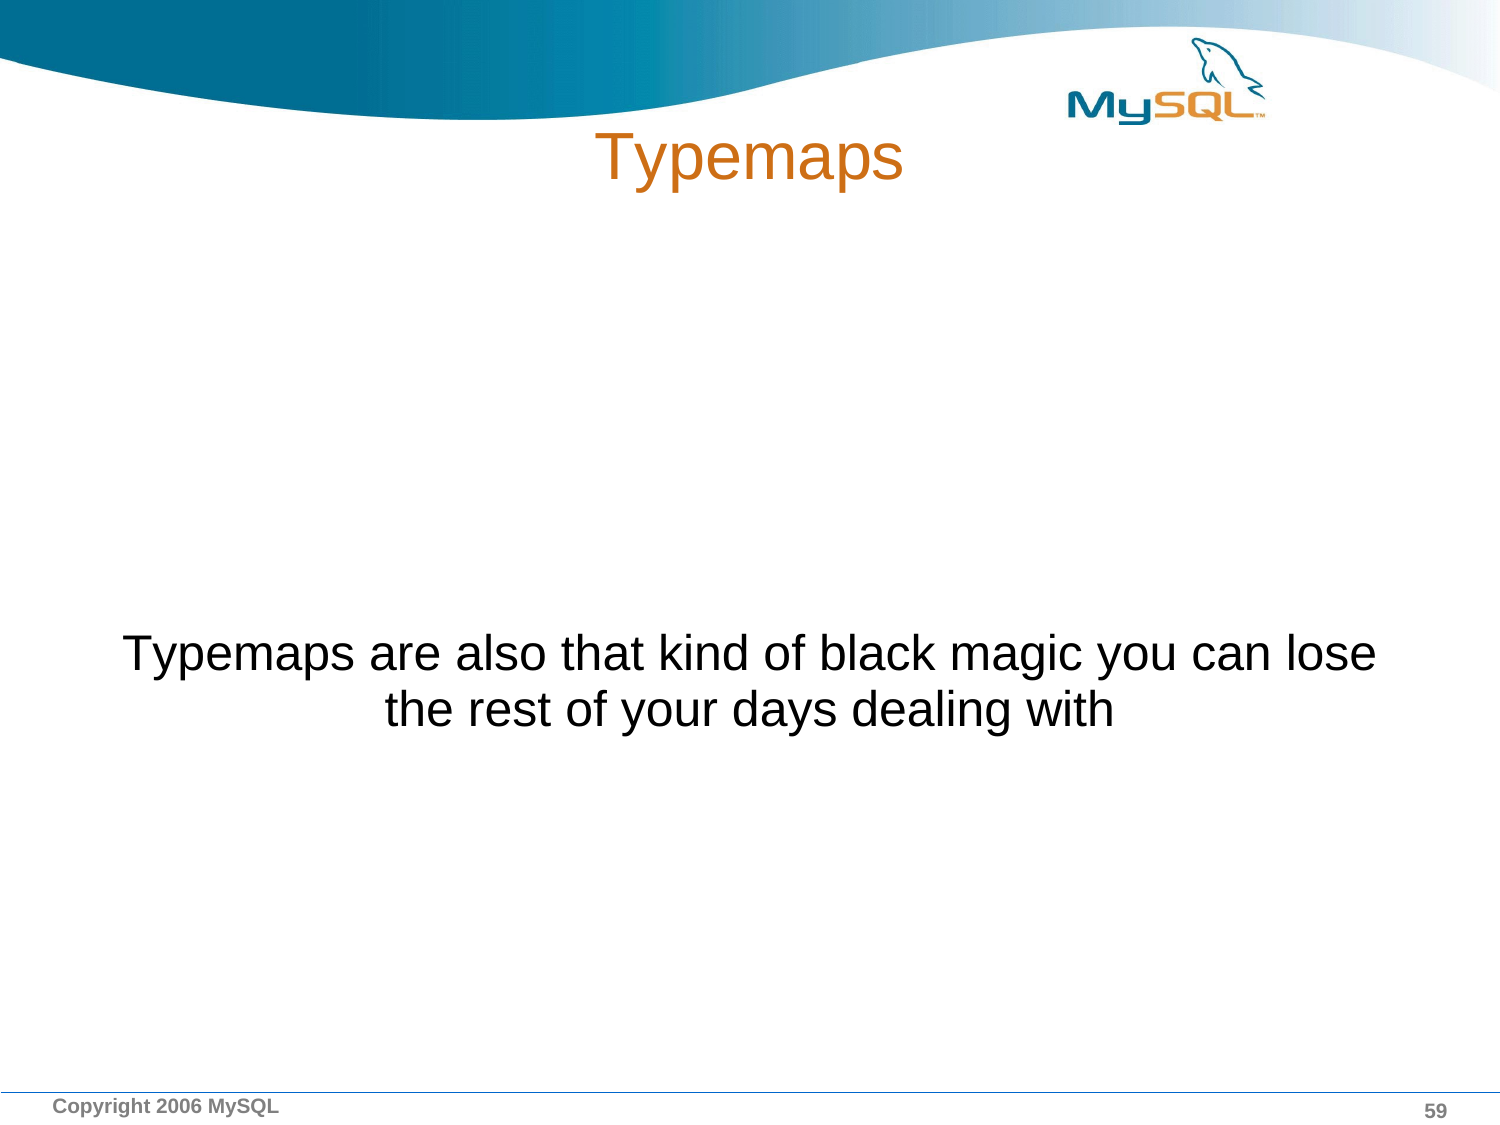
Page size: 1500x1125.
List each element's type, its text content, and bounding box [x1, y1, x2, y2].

subtitle Typemaps are also that kind of black magic you can lose the rest of your days dealing with [112, 257, 1388, 1106]
picture [0, 58, 167, 94]
picture [666, 0, 1500, 94]
title Typemaps [0, 94, 1500, 218]
